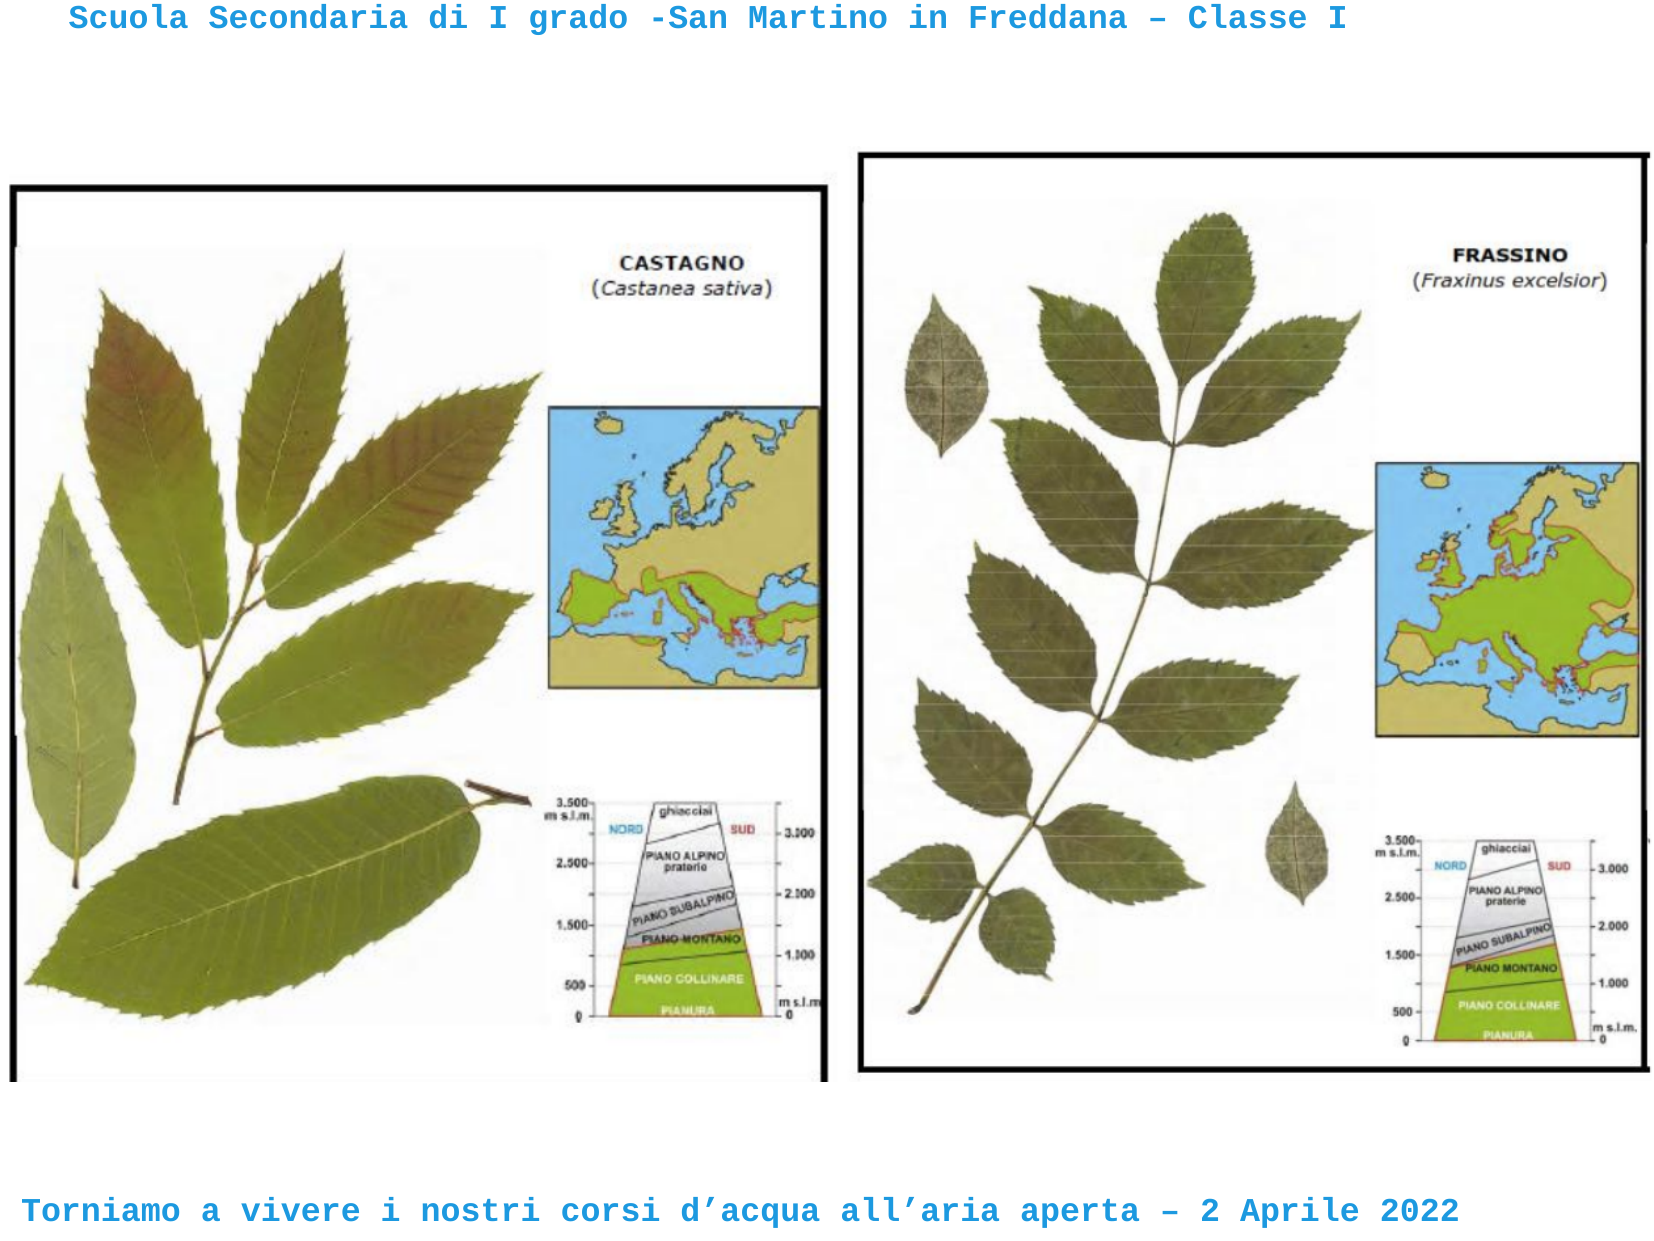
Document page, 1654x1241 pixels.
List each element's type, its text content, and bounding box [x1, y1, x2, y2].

picture [0, 145, 1654, 1082]
text_box Torniamo a vivere i nostri corsi d’acqua all’aria aperta – 2 Aprile 2022 [5, 1179, 1477, 1241]
text_box Scuola Secondaria di I grado -San Martino in Freddana – Classe I [5, 3, 1412, 37]
